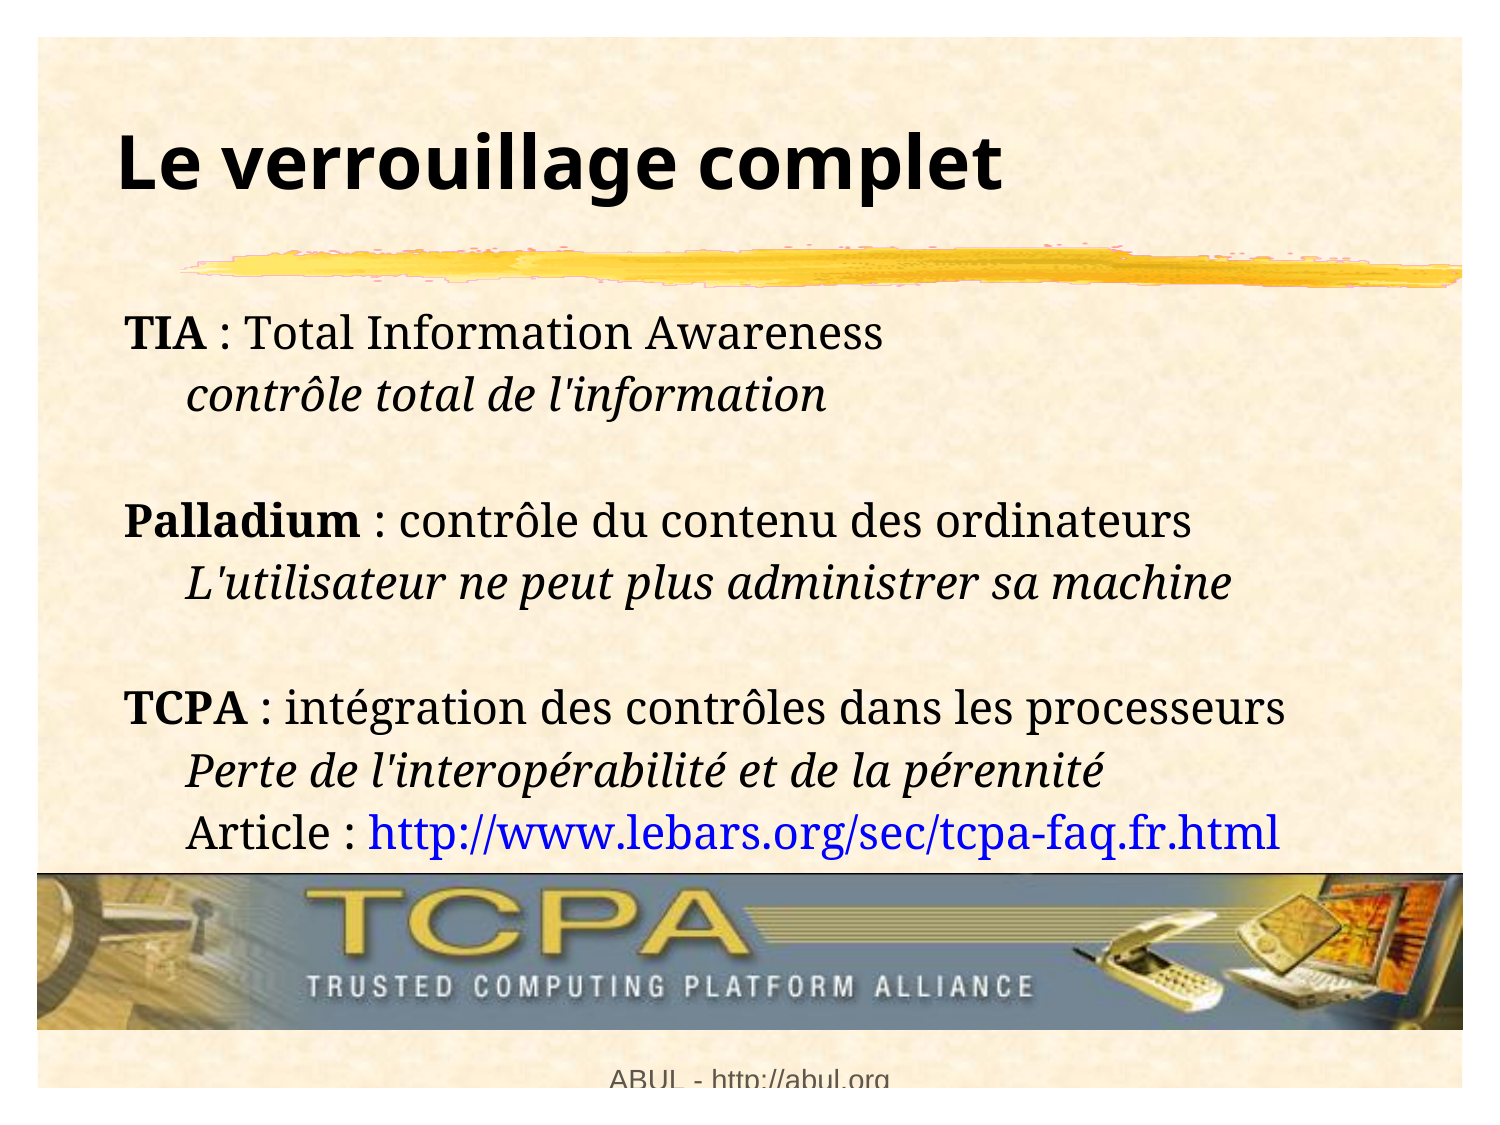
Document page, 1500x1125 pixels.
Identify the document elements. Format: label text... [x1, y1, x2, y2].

picture [1012, 837, 1022, 847]
text_box TIA : Total Information Awareness contrôle total de l'information Palladium : contrôle du contenu des ordinateurs L'utilisateur ne peut plus administrer sa machine TCPA : intégration des contrôles dans les processeurs Perte de l'interopérabilité et de la pérennité Article : http://www.lebars.org/sec/tcpa-faq.fr.html [111, 300, 1463, 829]
picture [806, 1076, 813, 1088]
picture [633, 1081, 643, 1088]
picture [438, 829, 450, 847]
picture [700, 837, 710, 847]
picture [779, 829, 791, 847]
title Le verrouillage complet [101, 72, 1427, 248]
picture [504, 829, 513, 844]
picture [544, 829, 553, 844]
picture [748, 1076, 755, 1088]
picture [583, 829, 592, 844]
picture [37, 37, 1463, 1088]
picture [788, 1082, 795, 1088]
picture [716, 1076, 723, 1088]
picture [878, 1076, 886, 1088]
picture [852, 1076, 860, 1088]
picture [519, 829, 529, 845]
picture [559, 829, 569, 845]
picture [732, 1076, 737, 1088]
picture [195, 829, 205, 836]
picture [598, 829, 608, 845]
picture [674, 829, 686, 847]
picture [612, 1084, 624, 1088]
picture [633, 1072, 642, 1078]
picture [1095, 829, 1107, 847]
picture [825, 849, 839, 858]
picture [827, 829, 836, 838]
picture [1069, 837, 1079, 847]
picture [313, 829, 324, 835]
picture [647, 829, 658, 835]
picture [886, 829, 897, 835]
picture [614, 1073, 621, 1082]
picture [986, 829, 998, 847]
